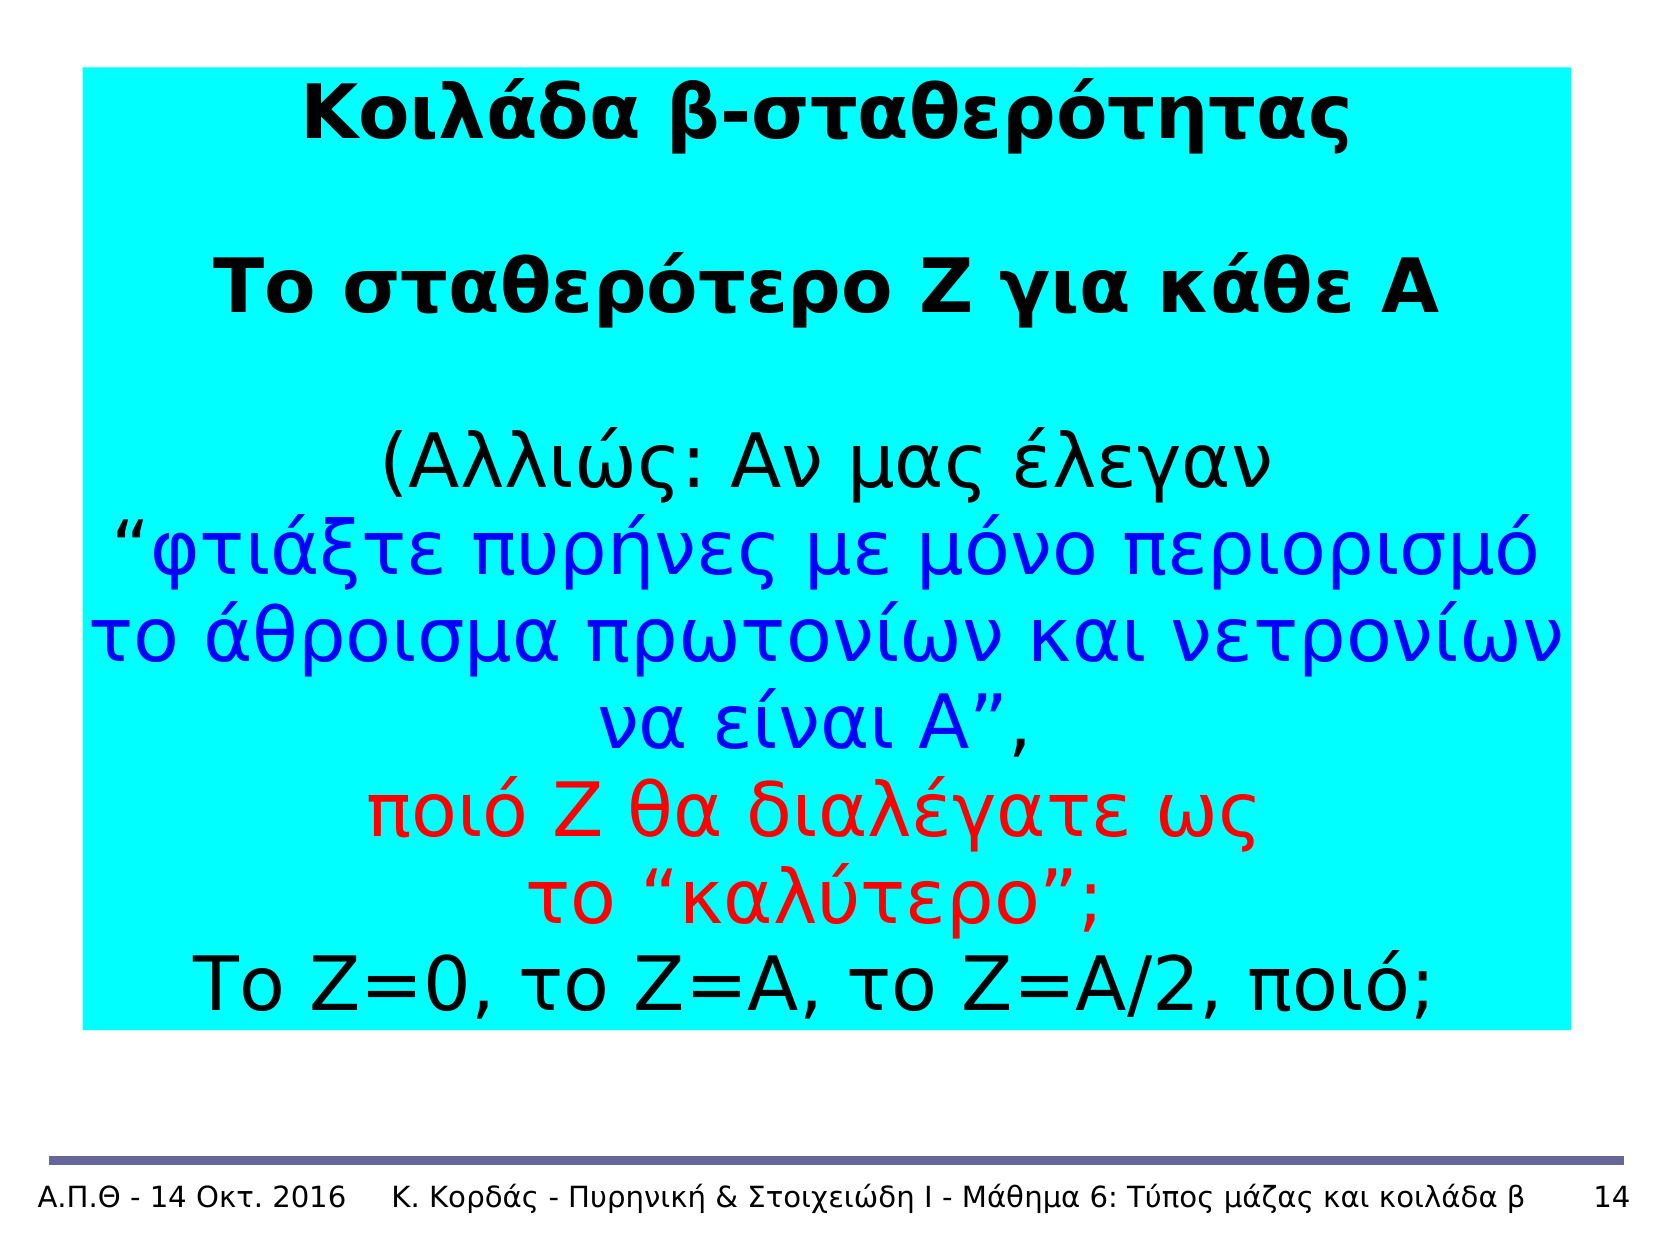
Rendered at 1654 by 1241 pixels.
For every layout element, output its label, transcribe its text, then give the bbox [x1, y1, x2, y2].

title Κοιλάδα β-σταθερότητας Το σταθερότερο Ζ για κάθε Α (Αλλιώς: Αν μας έλεγαν “φτιάξτε πυρήνες με μόνο περιορισμό το άθροισμα πρωτονίων και νετρονίων να είναι Α”, ποιό Ζ θα διαλέγατε ως το “καλύτερο”; Το Ζ=0, το Ζ=Α, το Ζ=Α/2, ποιό; [82, 67, 1571, 1031]
